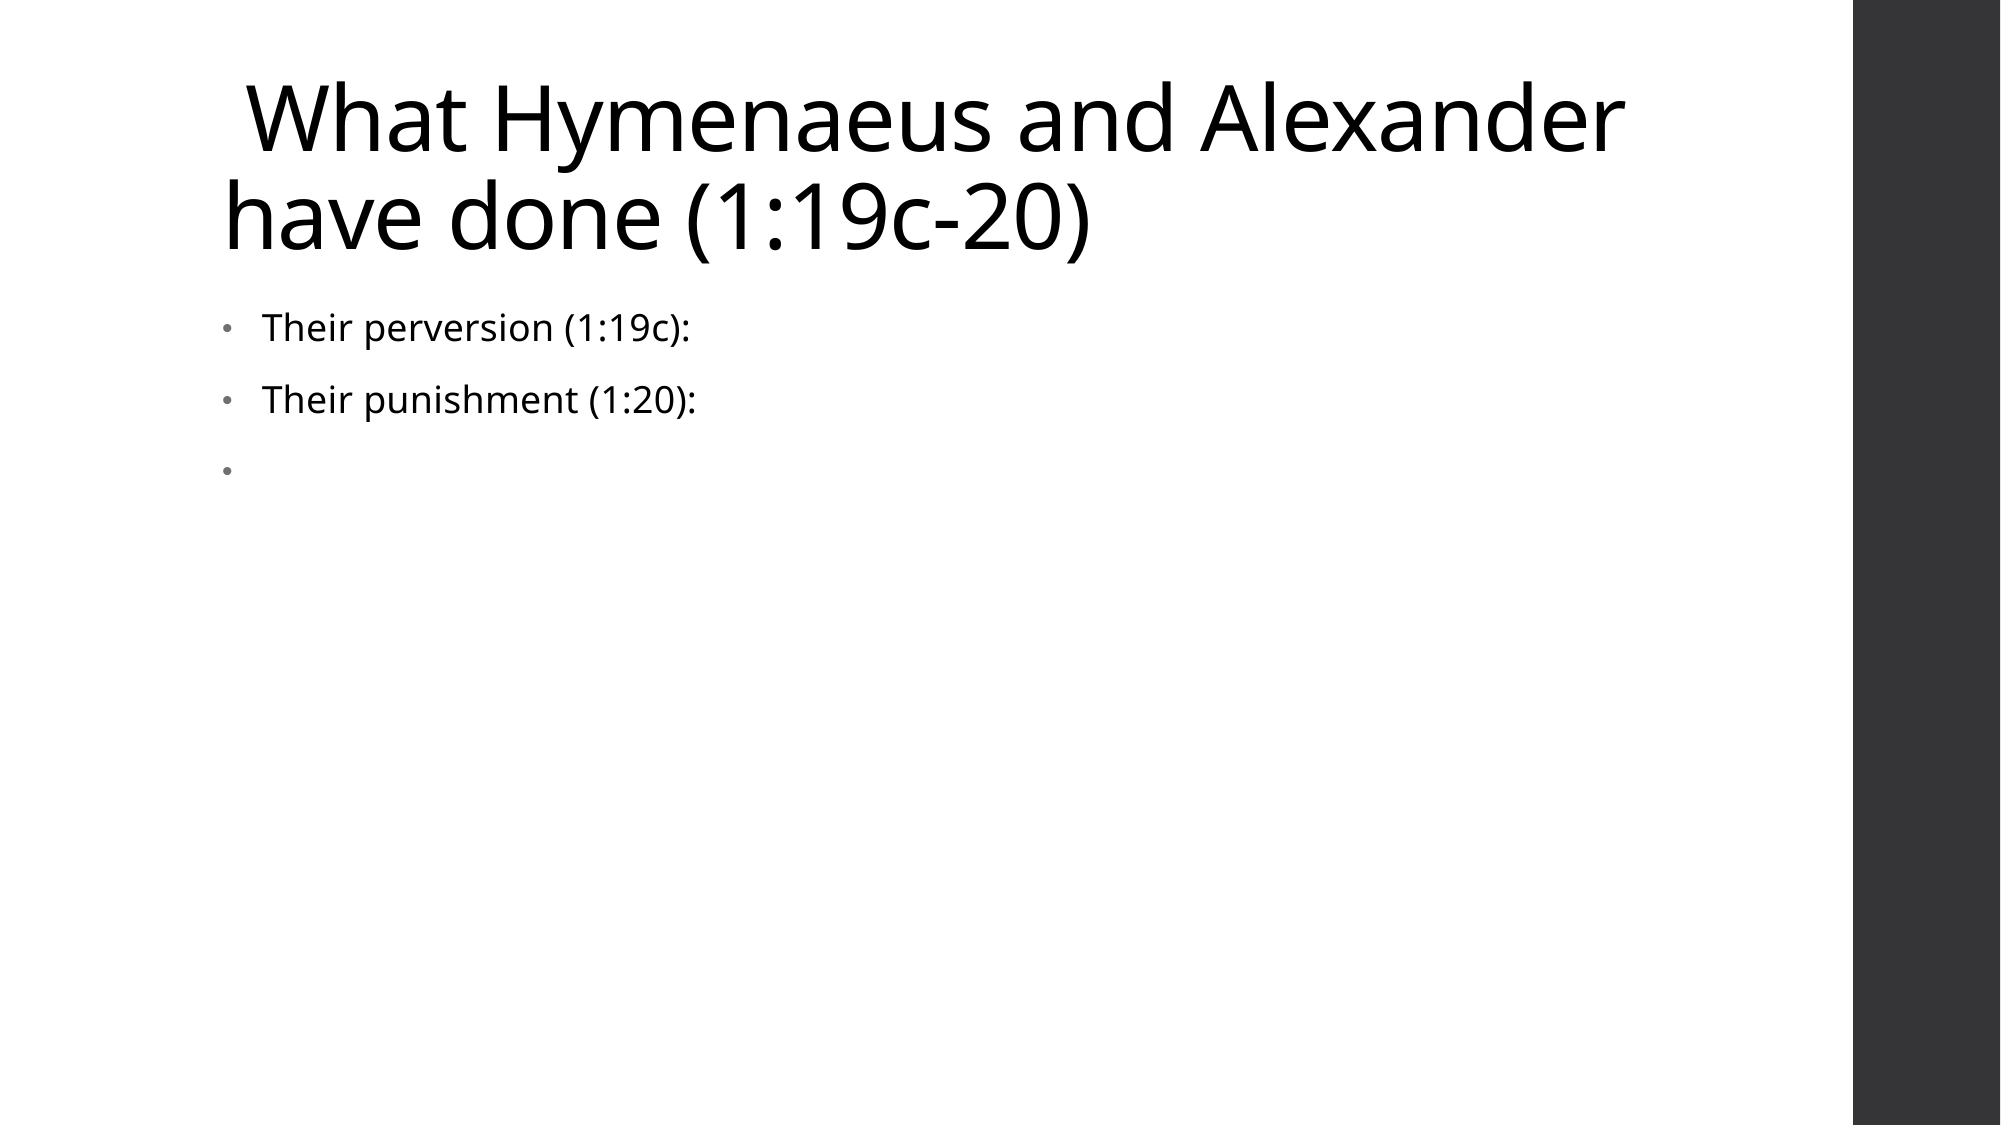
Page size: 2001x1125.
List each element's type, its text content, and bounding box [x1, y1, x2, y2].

title What Hymenaeus and Alexander have done (1:19c-20) [206, 60, 1797, 278]
list Their perversion (1:19c): Their punishment (1:20): [206, 299, 1617, 1014]
